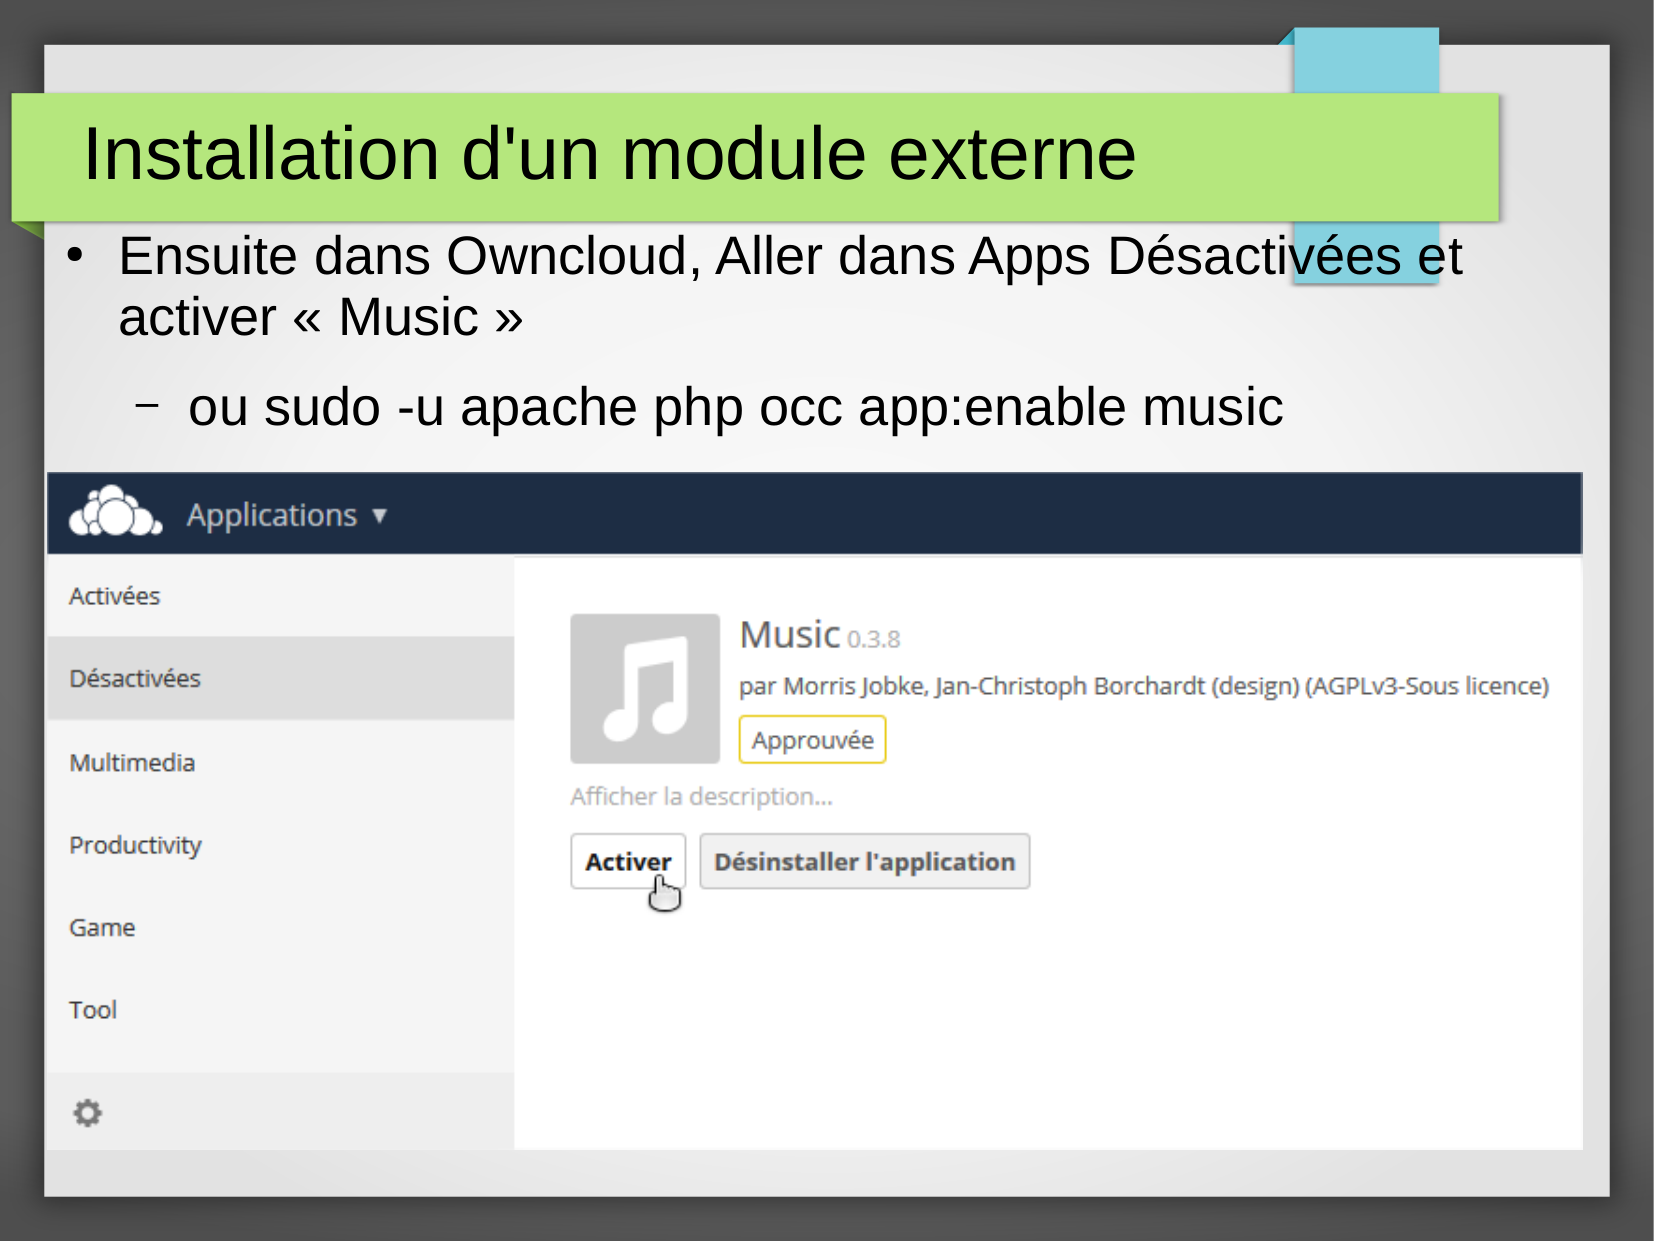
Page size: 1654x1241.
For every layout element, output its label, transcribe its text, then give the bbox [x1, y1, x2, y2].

list Ensuite dans Owncloud, Aller dans Apps Désactivées et activer « Music » ou sudo -u apache php occ app:enable music [47, 225, 1536, 472]
title Installation d'un module externe [82, 94, 1264, 213]
picture [0, 0, 1654, 1241]
